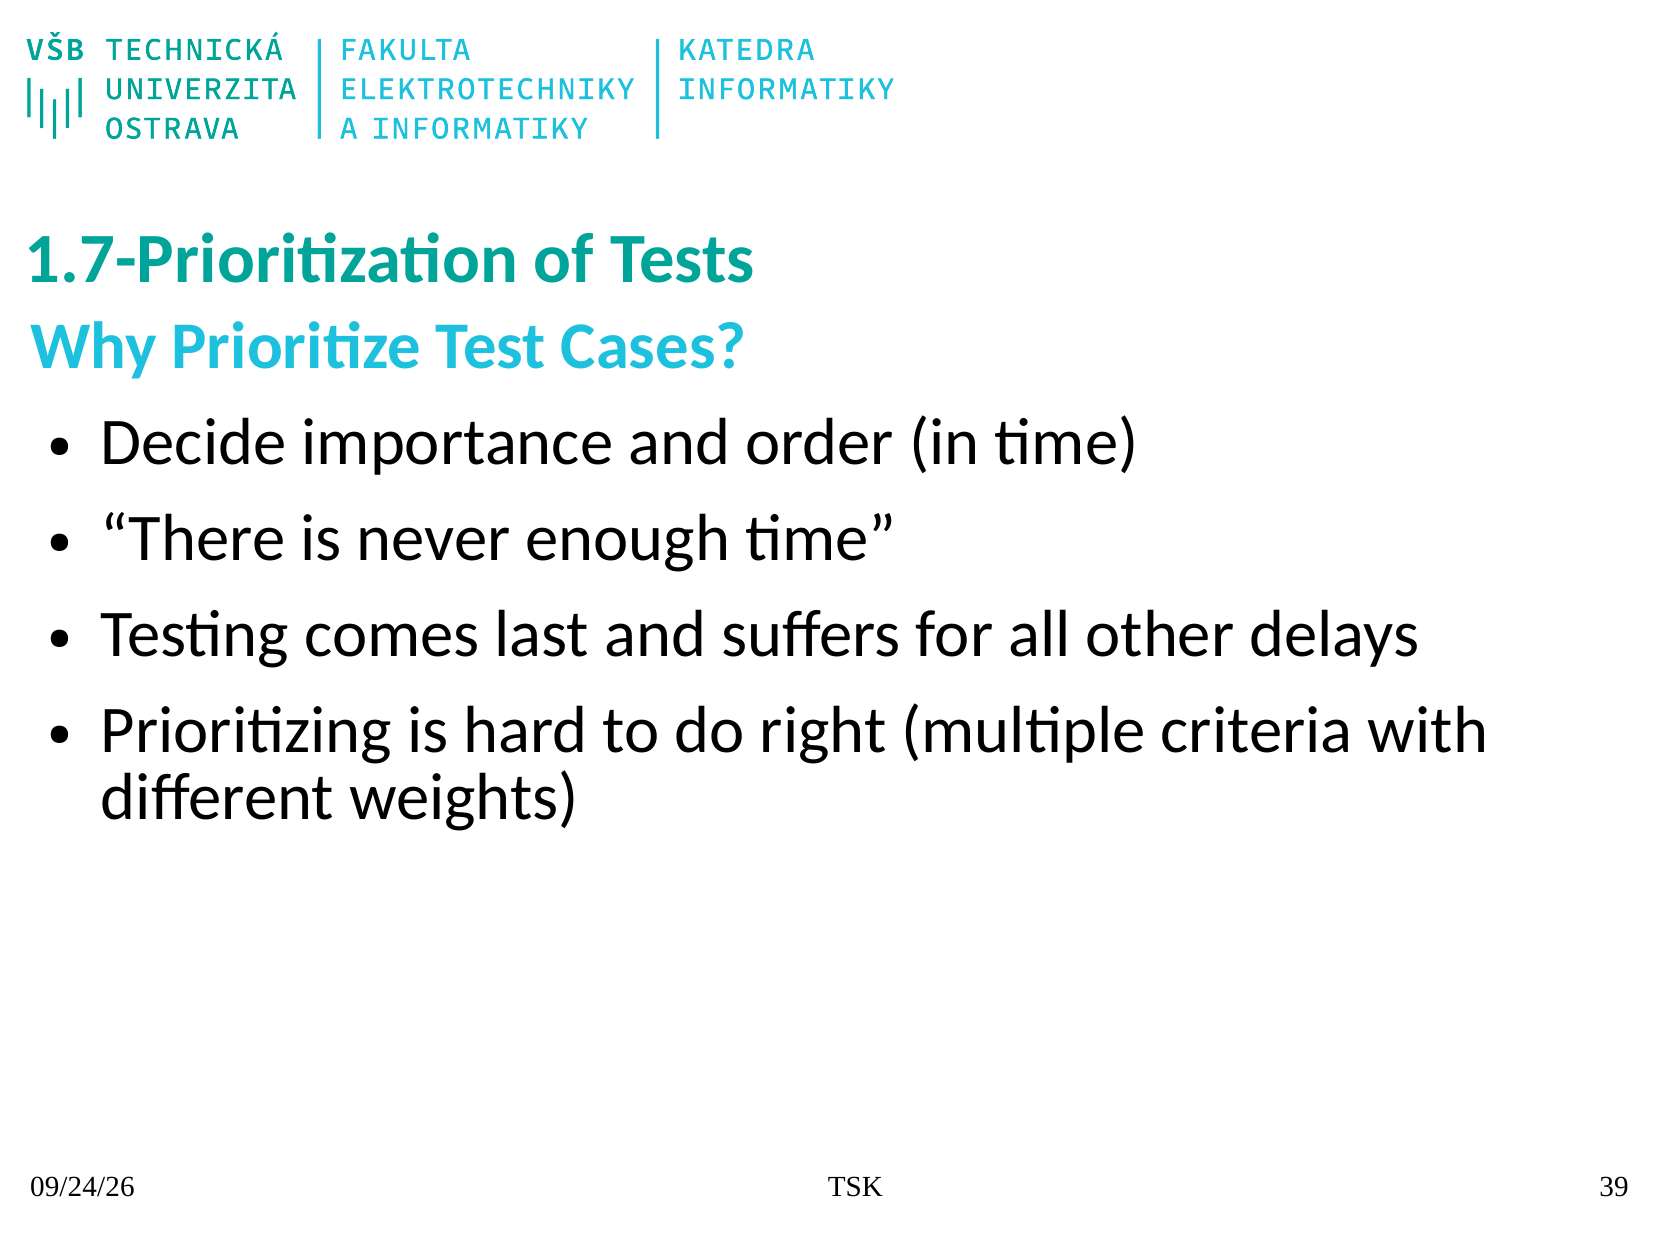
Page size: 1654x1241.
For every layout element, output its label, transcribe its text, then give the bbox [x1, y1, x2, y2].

picture [26, 31, 894, 139]
list Why Prioritize Test Cases? Decide importance and order (in time) “There is never enough time” Testing comes last and suffers for all other delays Prioritizing is hard to do right (multiple criteria with different weights) [30, 318, 1629, 1146]
title 1.7-Prioritization of Tests [24, 169, 1629, 300]
